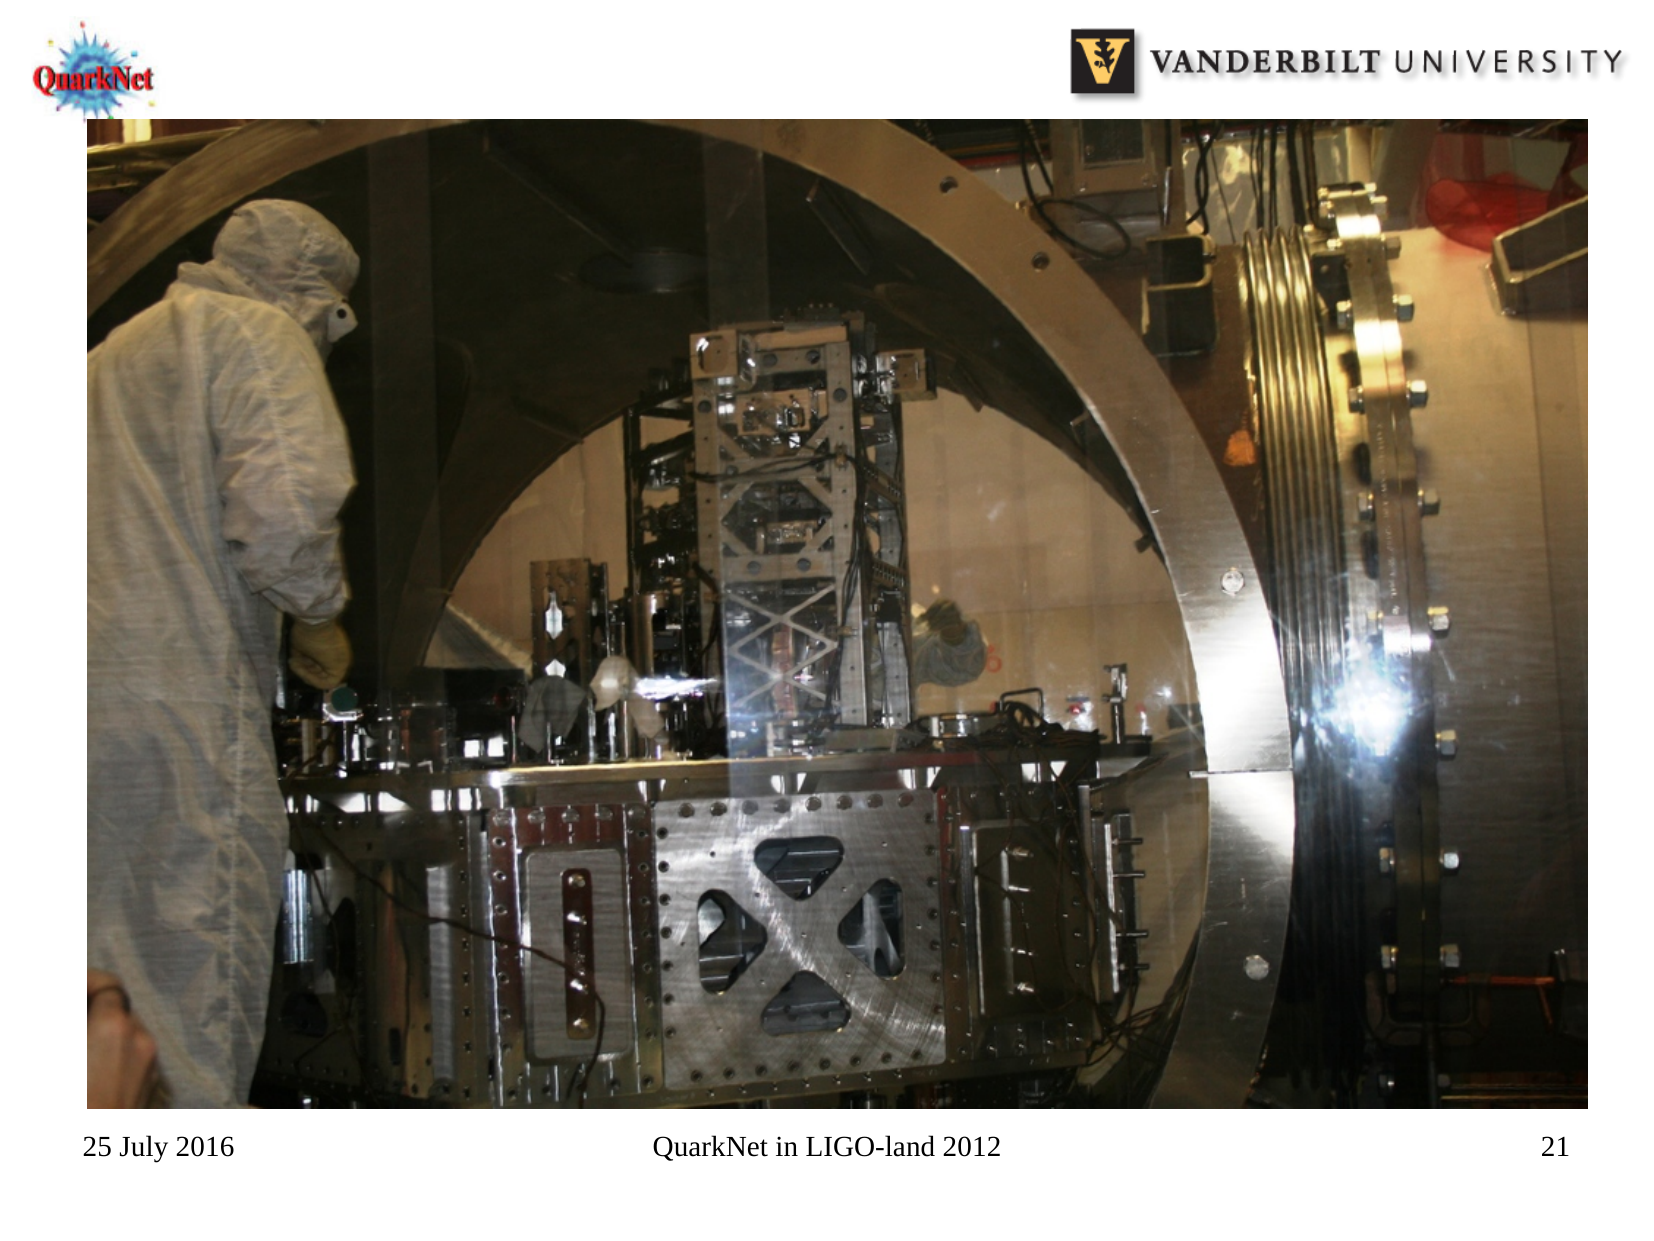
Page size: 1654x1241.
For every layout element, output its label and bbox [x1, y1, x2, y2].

picture [19, 16, 1588, 1109]
picture [1067, 25, 1637, 109]
